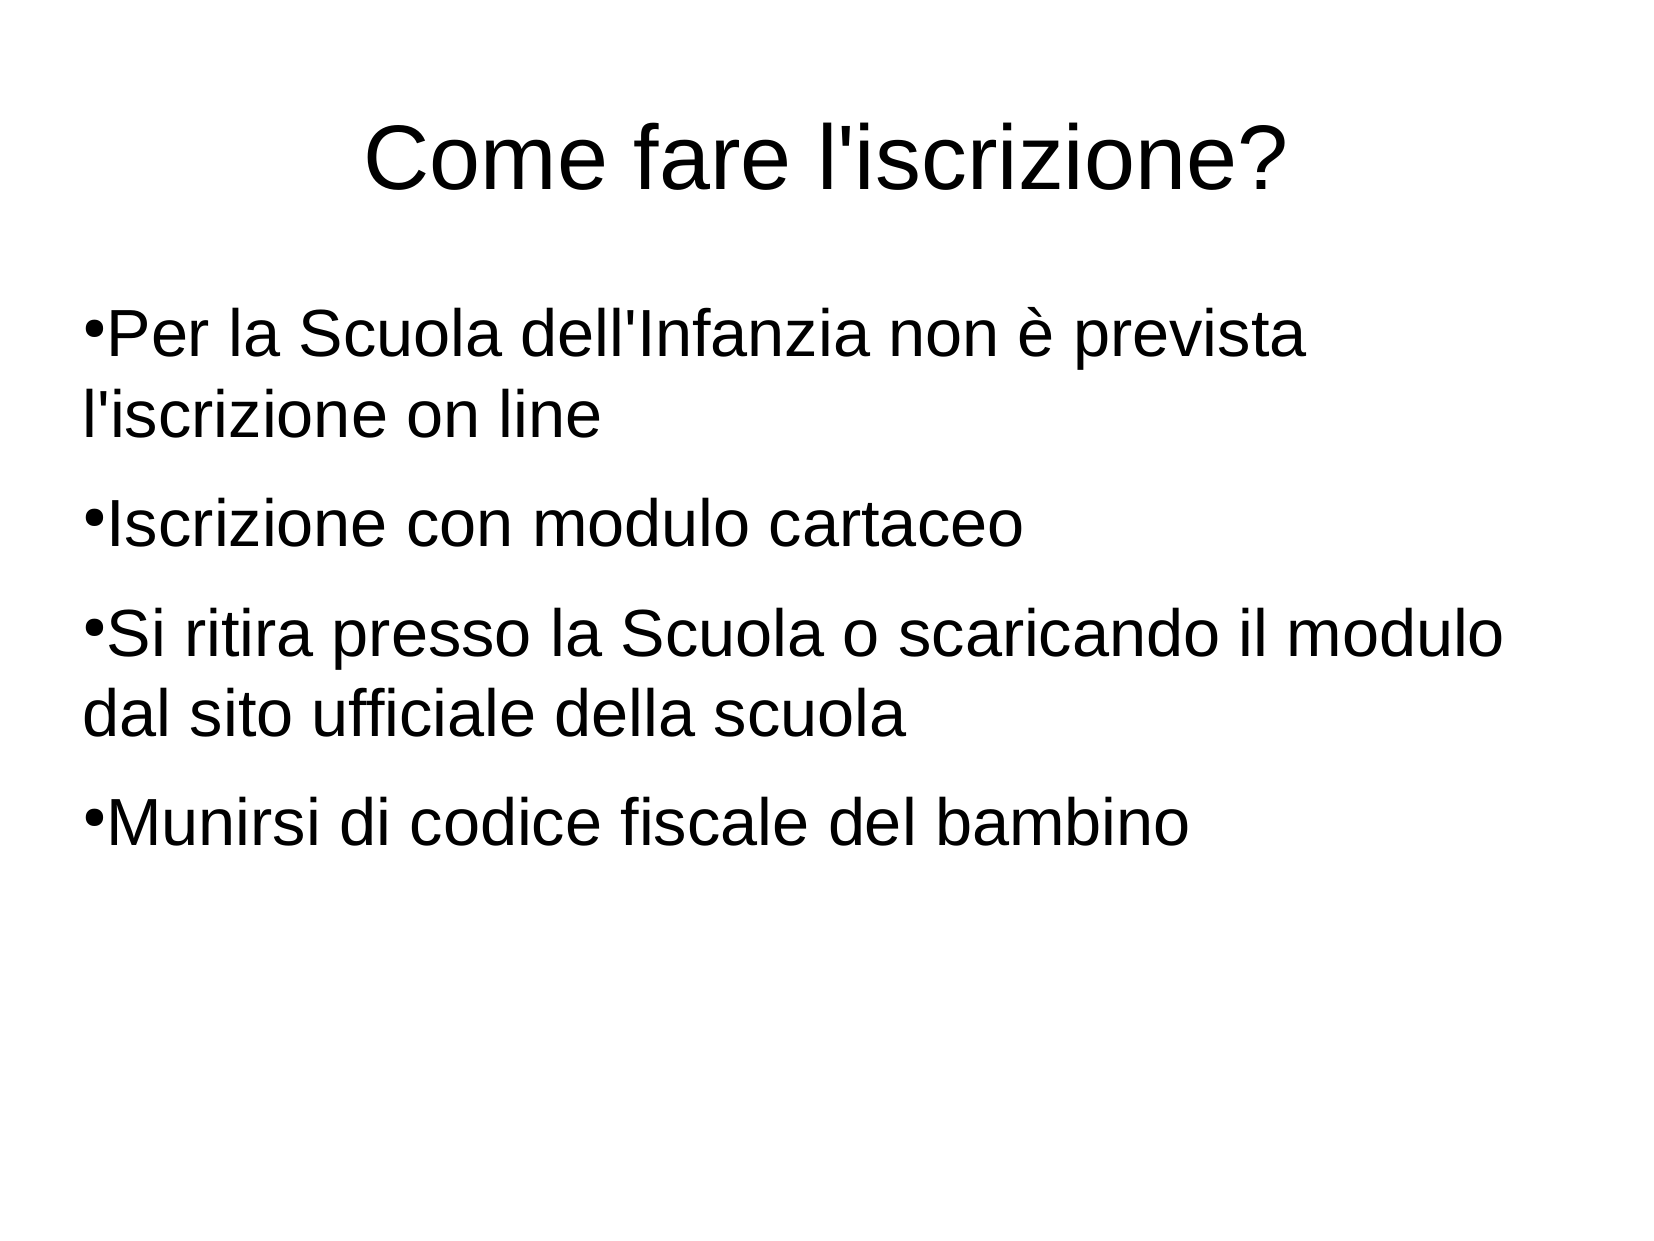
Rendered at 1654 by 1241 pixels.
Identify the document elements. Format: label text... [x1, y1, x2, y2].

list Per la Scuola dell'Infanzia non è prevista l'iscrizione on line Iscrizione con modulo cartaceo Si ritira presso la Scuola o scaricando il modulo dal sito ufficiale della scuola Munirsi di codice fiscale del bambino [82, 290, 1571, 1109]
title Come fare l'iscrizione? [82, 49, 1571, 257]
